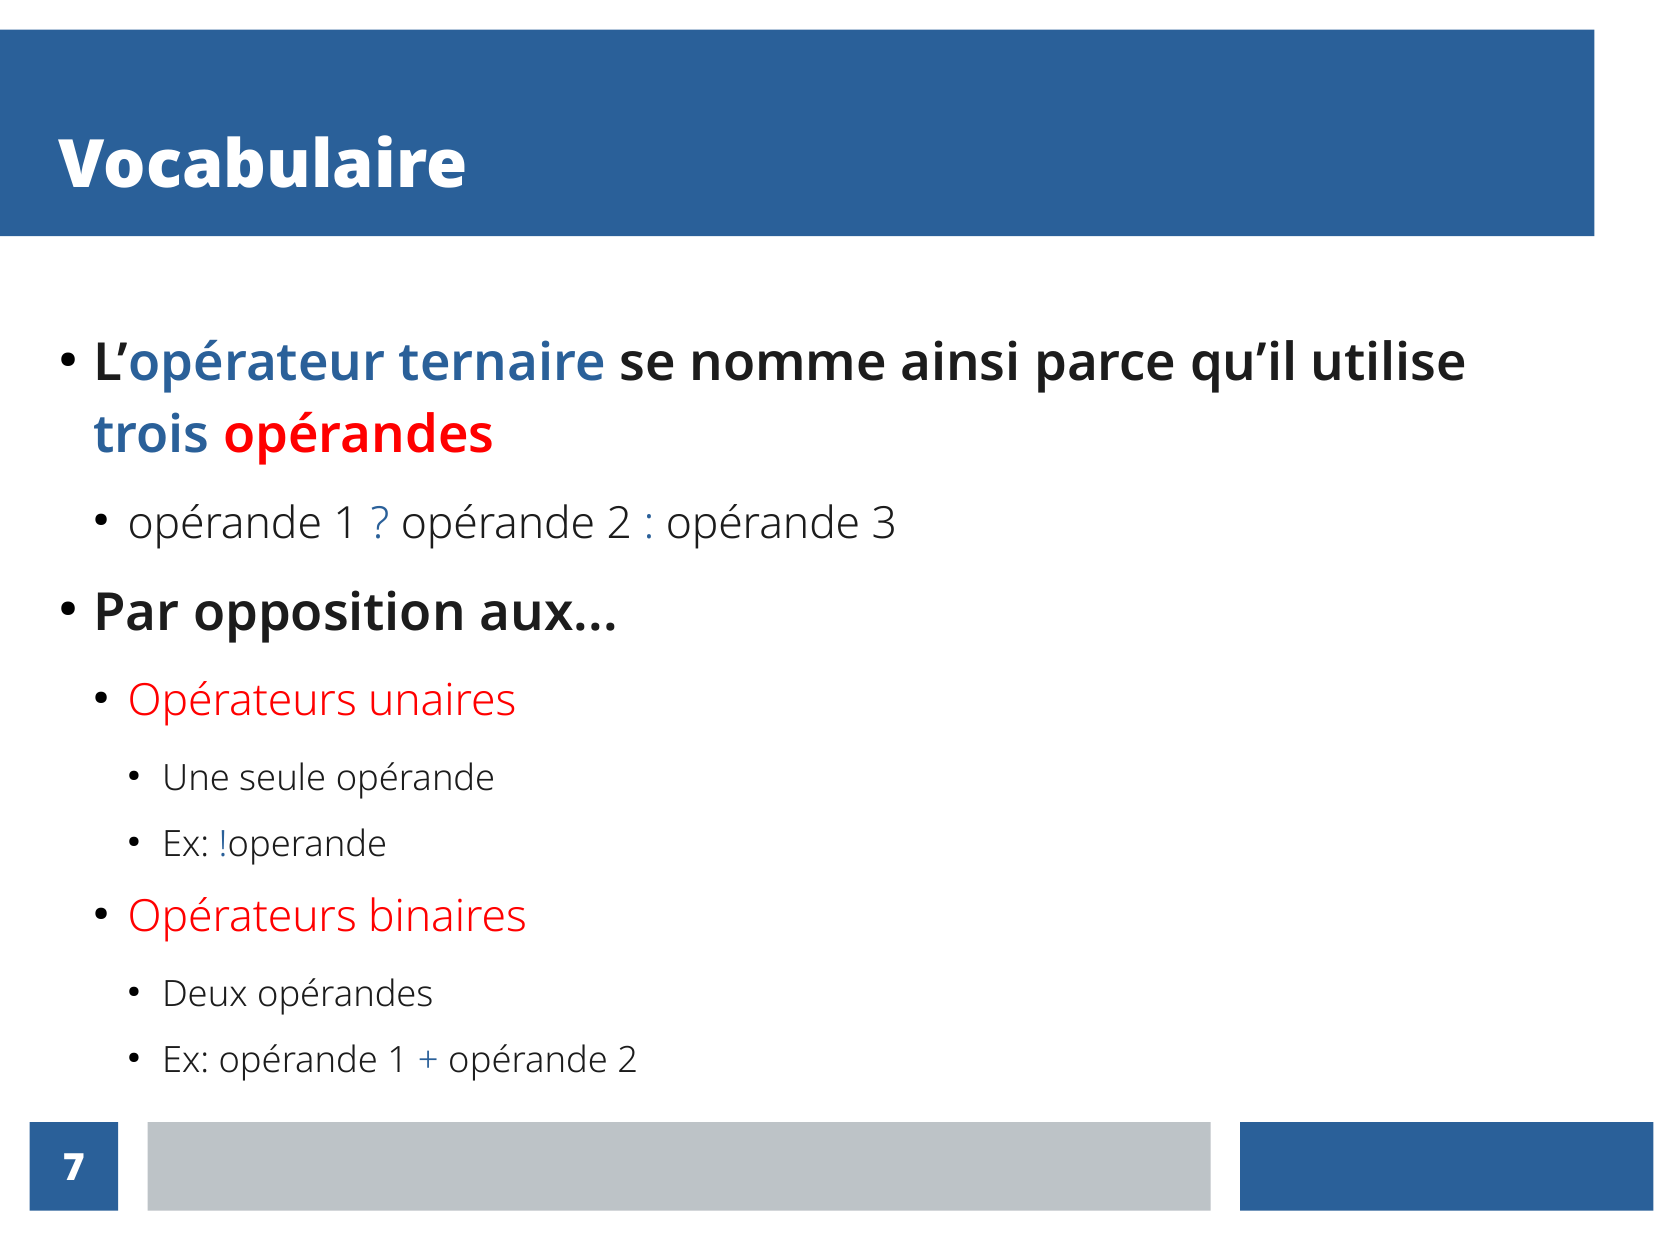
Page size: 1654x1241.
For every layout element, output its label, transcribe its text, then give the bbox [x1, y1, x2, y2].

title Vocabulaire [59, 59, 1595, 207]
list L’opérateur ternaire se nomme ainsi parce qu’il utilise trois opérandes opérande 1 ? opérande 2 : opérande 3 Par opposition aux... Opérateurs unaires Une seule opérande Ex: !operande Opérateurs binaires Deux opérandes Ex: opérande 1 + opérande 2 [59, 324, 1565, 1093]
